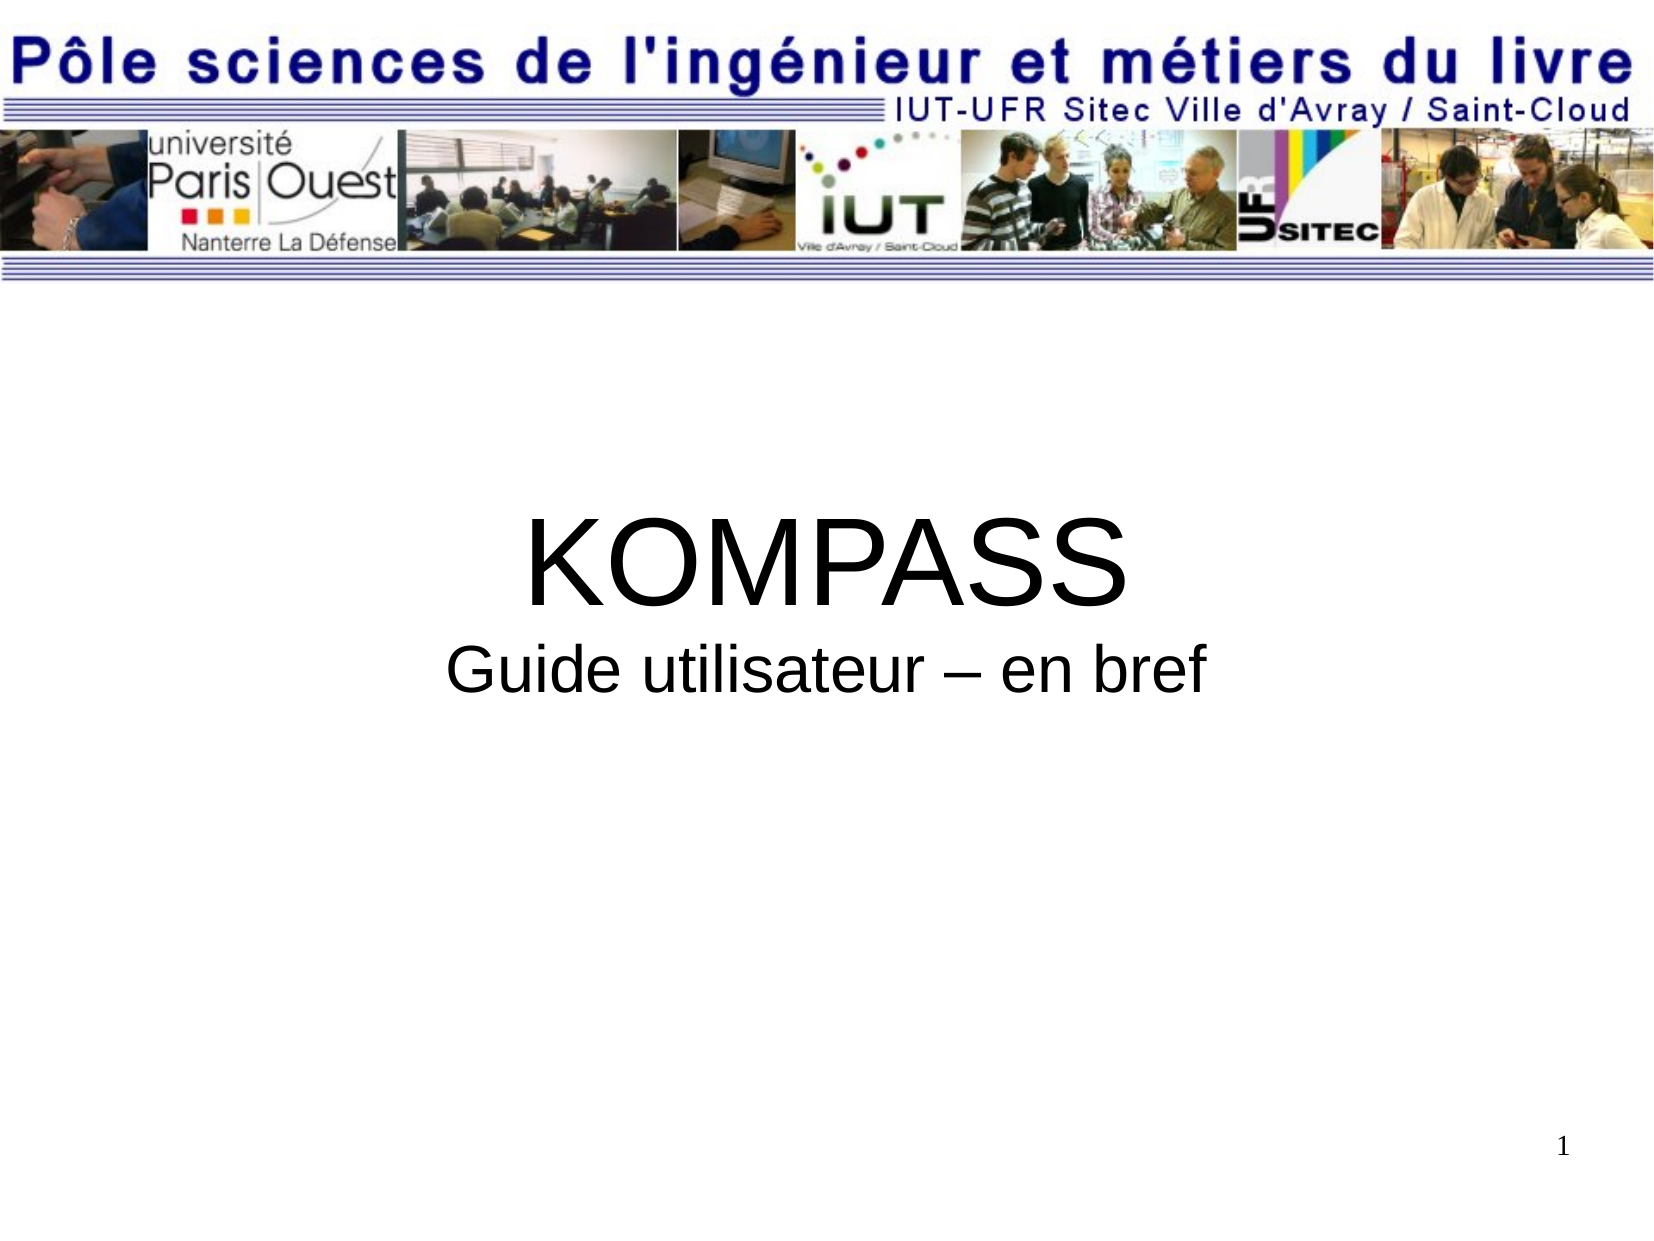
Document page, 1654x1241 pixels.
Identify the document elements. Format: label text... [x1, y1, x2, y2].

picture [0, 23, 1654, 284]
subtitle KOMPASS Guide utilisateur – en bref [82, 284, 1571, 1010]
